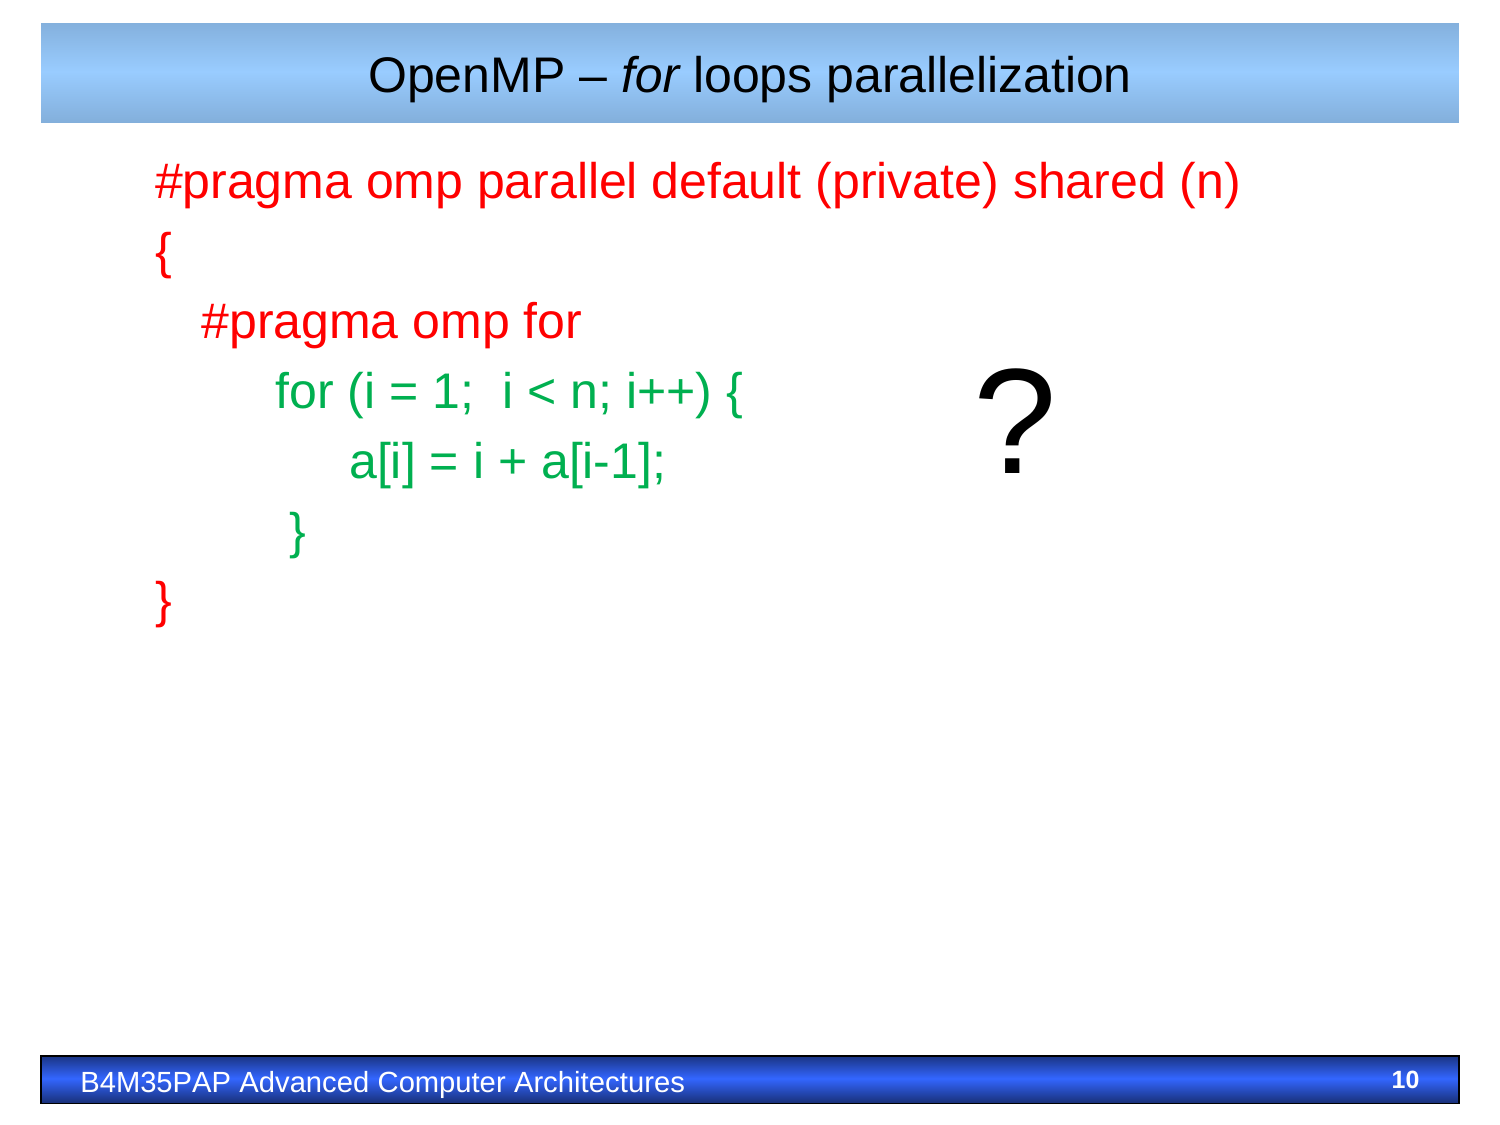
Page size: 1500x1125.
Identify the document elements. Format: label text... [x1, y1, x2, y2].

list #pragma omp parallel default (private) shared (n) { #pragma omp for for (i = 1; i < n; i++) { a[i] = i + a[i-1]; } } [64, 140, 1436, 968]
title OpenMP – for loops parallelization [41, 23, 1459, 123]
text_box ? [958, 316, 1072, 512]
